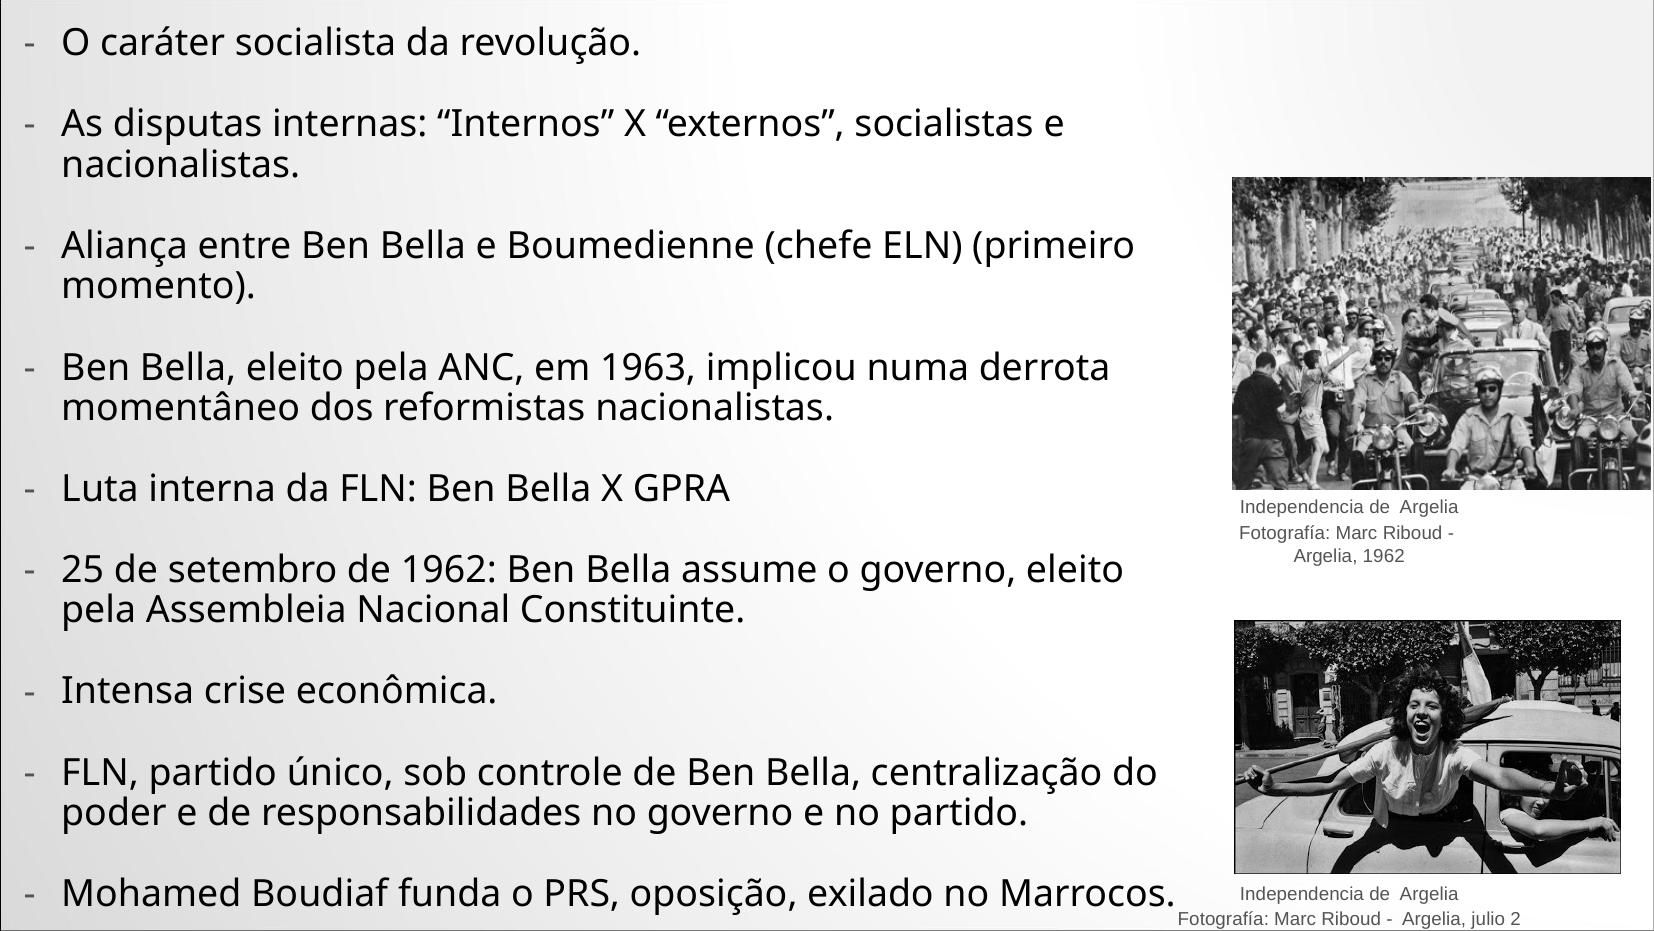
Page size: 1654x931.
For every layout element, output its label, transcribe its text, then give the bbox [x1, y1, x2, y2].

text_box O caráter socialista da revolução. As disputas internas: “Internos” X “externos”, socialistas e nacionalistas. Aliança entre Ben Bella e Boumedienne (chefe ELN) (primeiro momento). Ben Bella, eleito pela ANC, em 1963, implicou numa derrota momentâneo dos reformistas nacionalistas. Luta interna da FLN: Ben Bella X GPRA 25 de setembro de 1962: Ben Bella assume o governo, eleito pela Assembleia Nacional Constituinte. Intensa crise econômica. FLN, partido único, sob controle de Ben Bella, centralização do poder e de responsabilidades no governo e no partido. Mohamed Boudiaf funda o PRS, oposição, exilado no Marrocos. [1, 15, 1211, 904]
text_box Independencia de Argelia Fotografía: Marc Riboud - Argelia, julio 2 1962 [1158, 873, 1540, 931]
picture [0, 0, 1654, 931]
text_box Independencia de Argelia Fotografía: Marc Riboud - Argelia, 1962 [1192, 487, 1506, 574]
